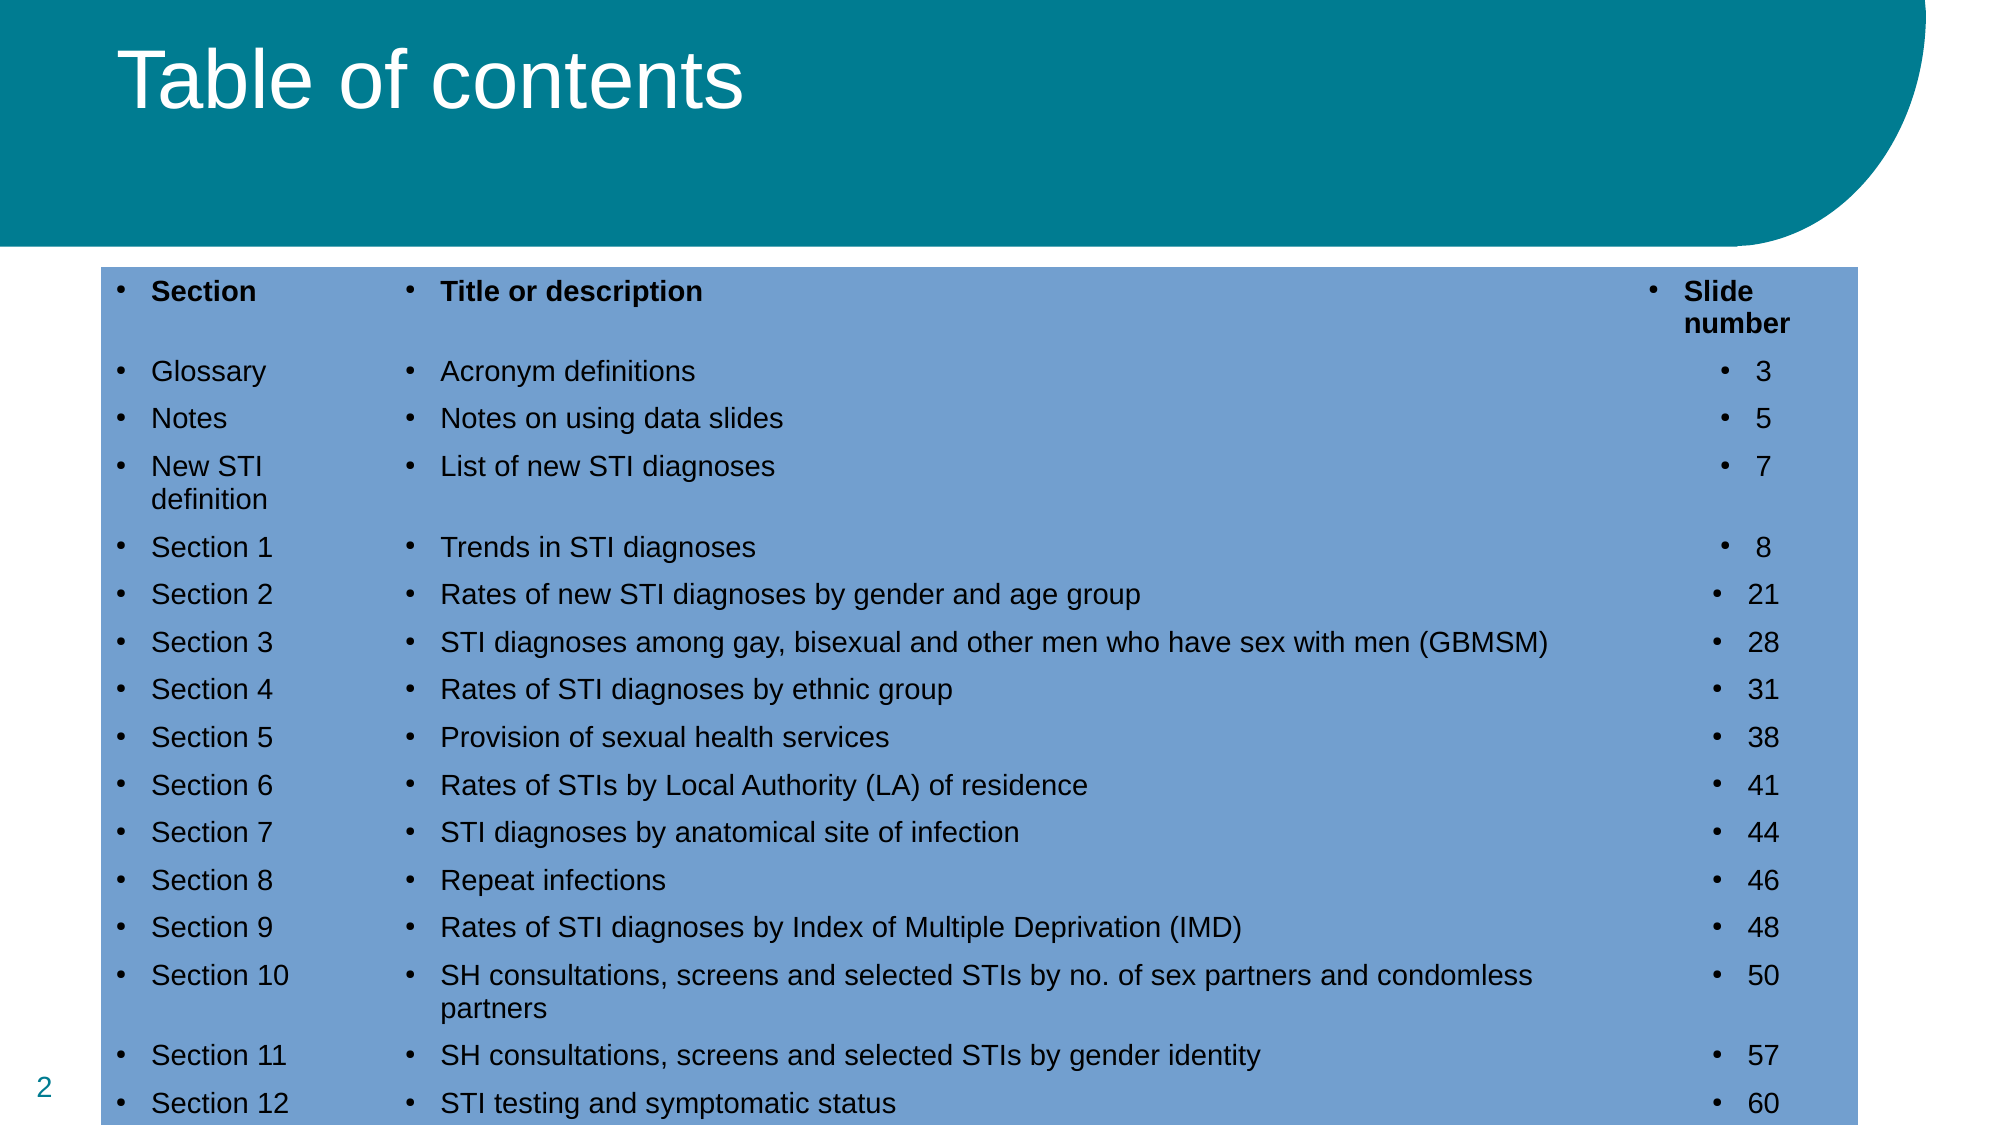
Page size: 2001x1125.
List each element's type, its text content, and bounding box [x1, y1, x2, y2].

table_cell 8 [1634, 523, 1858, 571]
table_cell Rates of STIs by Local Authority (LA) of residence [390, 761, 1634, 809]
table_cell 41 [1634, 761, 1858, 809]
table_cell 50 [1634, 951, 1858, 1032]
table_cell 46 [1634, 856, 1858, 904]
table_cell STI testing and symptomatic status [390, 1079, 1634, 1125]
table_cell Acronym definitions [390, 348, 1634, 395]
table_cell STI diagnoses by anatomical site of infection [390, 809, 1634, 856]
table_cell SH consultations, screens and selected STIs by no. of sex partners and condomless partners [390, 951, 1634, 1032]
table_cell List of new STI diagnoses [390, 443, 1634, 523]
table_cell Notes [101, 395, 390, 443]
table_cell Rates of new STI diagnoses by gender and age group [390, 571, 1634, 618]
table_cell 7 [1634, 443, 1858, 523]
table_header Slide number [1634, 267, 1858, 348]
table_cell Section 11 [101, 1032, 390, 1079]
table_cell 3 [1634, 348, 1858, 395]
table_cell Section 12 [101, 1079, 390, 1125]
table_cell Section 2 [101, 571, 390, 618]
table_cell Trends in STI diagnoses [390, 523, 1634, 571]
table_cell SH consultations, screens and selected STIs by gender identity [390, 1032, 1634, 1079]
table_cell 57 [1634, 1032, 1858, 1079]
table_cell Section 9 [101, 904, 390, 951]
table_cell 38 [1634, 714, 1858, 761]
table_cell 48 [1634, 904, 1858, 951]
table_cell Rates of STI diagnoses by ethnic group [390, 666, 1634, 714]
table_cell Section 10 [101, 951, 390, 1032]
table_cell Notes on using data slides [390, 395, 1634, 443]
table_cell Section 5 [101, 714, 390, 761]
table_cell 21 [1634, 571, 1858, 618]
table_cell 5 [1634, 395, 1858, 443]
table_cell Section 8 [101, 856, 390, 904]
table_cell Repeat infections [390, 856, 1634, 904]
table_cell Section 1 [101, 523, 390, 571]
table_cell 60 [1634, 1079, 1858, 1125]
table_cell Section 3 [101, 618, 390, 666]
table_header Section [101, 267, 390, 348]
table_cell 28 [1634, 618, 1858, 666]
text_box [21, 1056, 101, 1117]
table_cell New STI definition [101, 443, 390, 523]
table_cell Provision of sexual health services [390, 714, 1634, 761]
table_cell Section 7 [101, 809, 390, 856]
table_cell Section 4 [101, 666, 390, 714]
table_cell STI diagnoses among gay, bisexual and other men who have sex with men (GBMSM) [390, 618, 1634, 666]
table_cell 31 [1634, 666, 1858, 714]
table_cell 44 [1634, 809, 1858, 856]
table_header Title or description [390, 267, 1634, 348]
table_cell Section 6 [101, 761, 390, 809]
table_cell Glossary [101, 348, 390, 395]
table_cell Rates of STI diagnoses by Index of Multiple Deprivation (IMD) [390, 904, 1634, 951]
title Table of contents [101, 29, 1747, 189]
